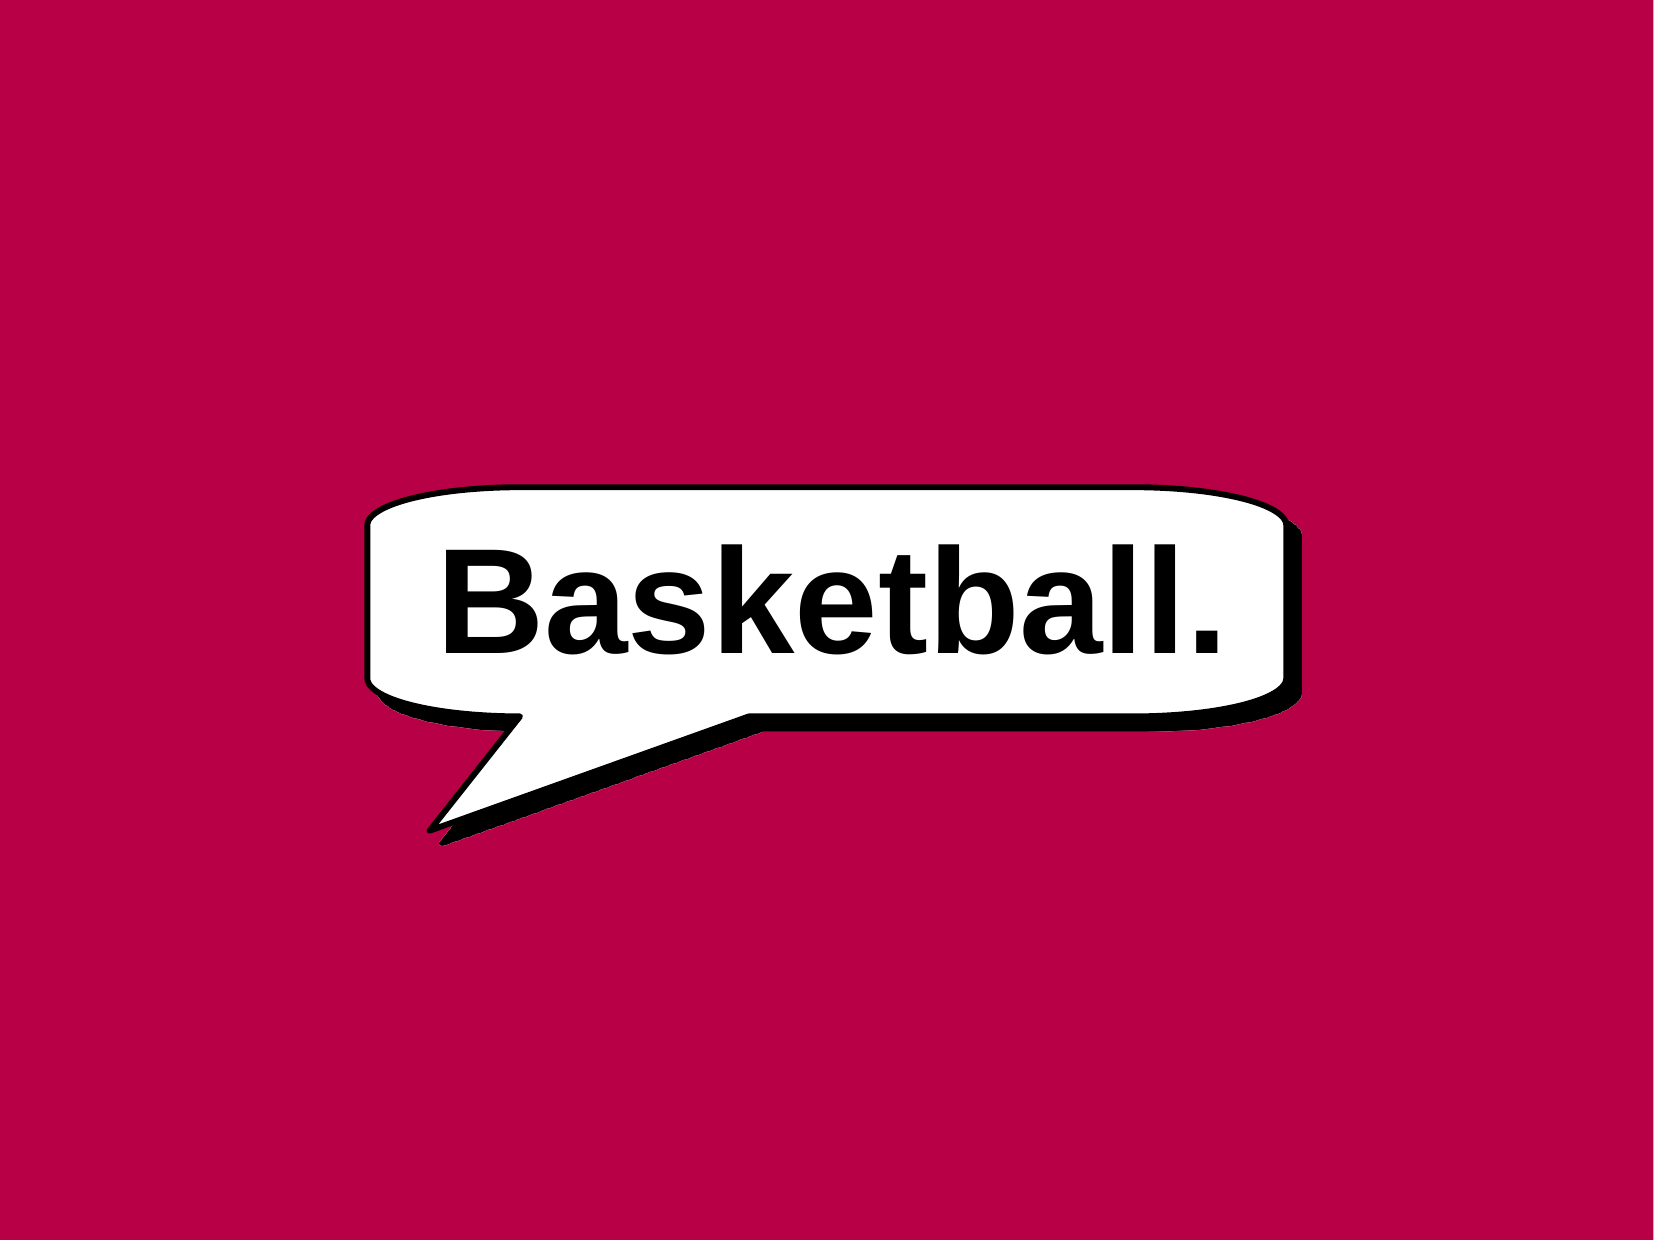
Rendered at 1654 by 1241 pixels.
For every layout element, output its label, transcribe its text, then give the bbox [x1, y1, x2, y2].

text_box [394, 700, 1260, 831]
text_box Basketball. [392, 510, 1274, 700]
text_box [367, 487, 1287, 700]
